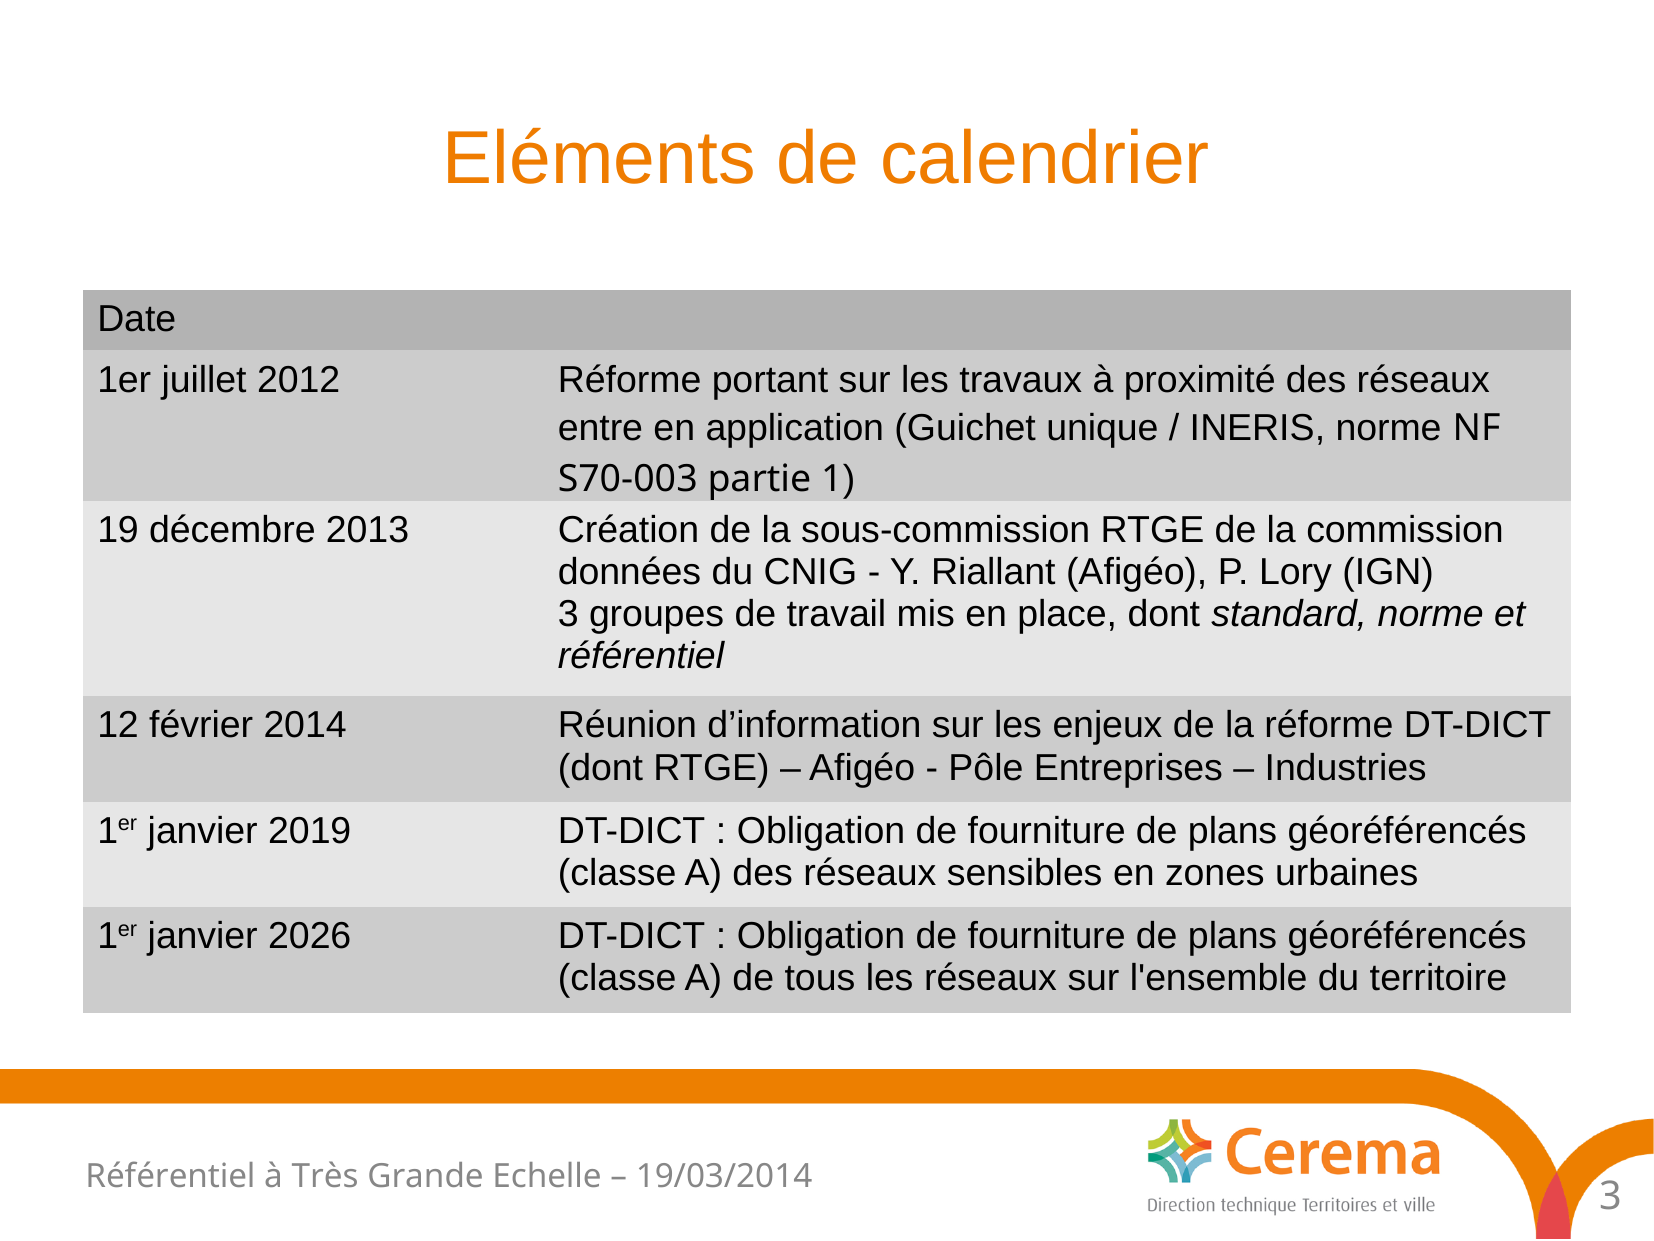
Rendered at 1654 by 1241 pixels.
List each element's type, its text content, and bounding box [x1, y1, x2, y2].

table_cell Création de la sous-commission RTGE de la commission données du CNIG - Y. Riallant (Afigéo), P. Lory (IGN) 3 groupes de travail mis en place, dont standard, norme et référentiel [543, 501, 1571, 696]
table_cell 1er janvier 2019 [83, 802, 543, 907]
table_cell DT-DICT : Obligation de fourniture de plans géoréférencés (classe A) de tous les réseaux sur l'ensemble du territoire [543, 907, 1571, 1013]
table_header Date [83, 290, 543, 350]
table_cell 12 février 2014 [83, 696, 543, 802]
table_cell Réunion d’information sur les enjeux de la réforme DT-DICT (dont RTGE) – Afigéo - Pôle Entreprises – Industries [543, 696, 1571, 802]
title Eléments de calendrier [82, 49, 1571, 257]
picture [0, 1069, 1654, 1239]
table_cell 1er janvier 2026 [83, 907, 543, 1013]
table_cell DT-DICT : Obligation de fourniture de plans géoréférencés (classe A) des réseaux sensibles en zones urbaines [543, 802, 1571, 907]
table_cell Réforme portant sur les travaux à proximité des réseaux entre en application (Guichet unique / INERIS, norme NF S70-003 partie 1) [543, 350, 1571, 501]
table_cell 1er juillet 2012 [83, 350, 543, 501]
table_cell 19 décembre 2013 [83, 501, 543, 696]
table_header [543, 290, 1571, 350]
